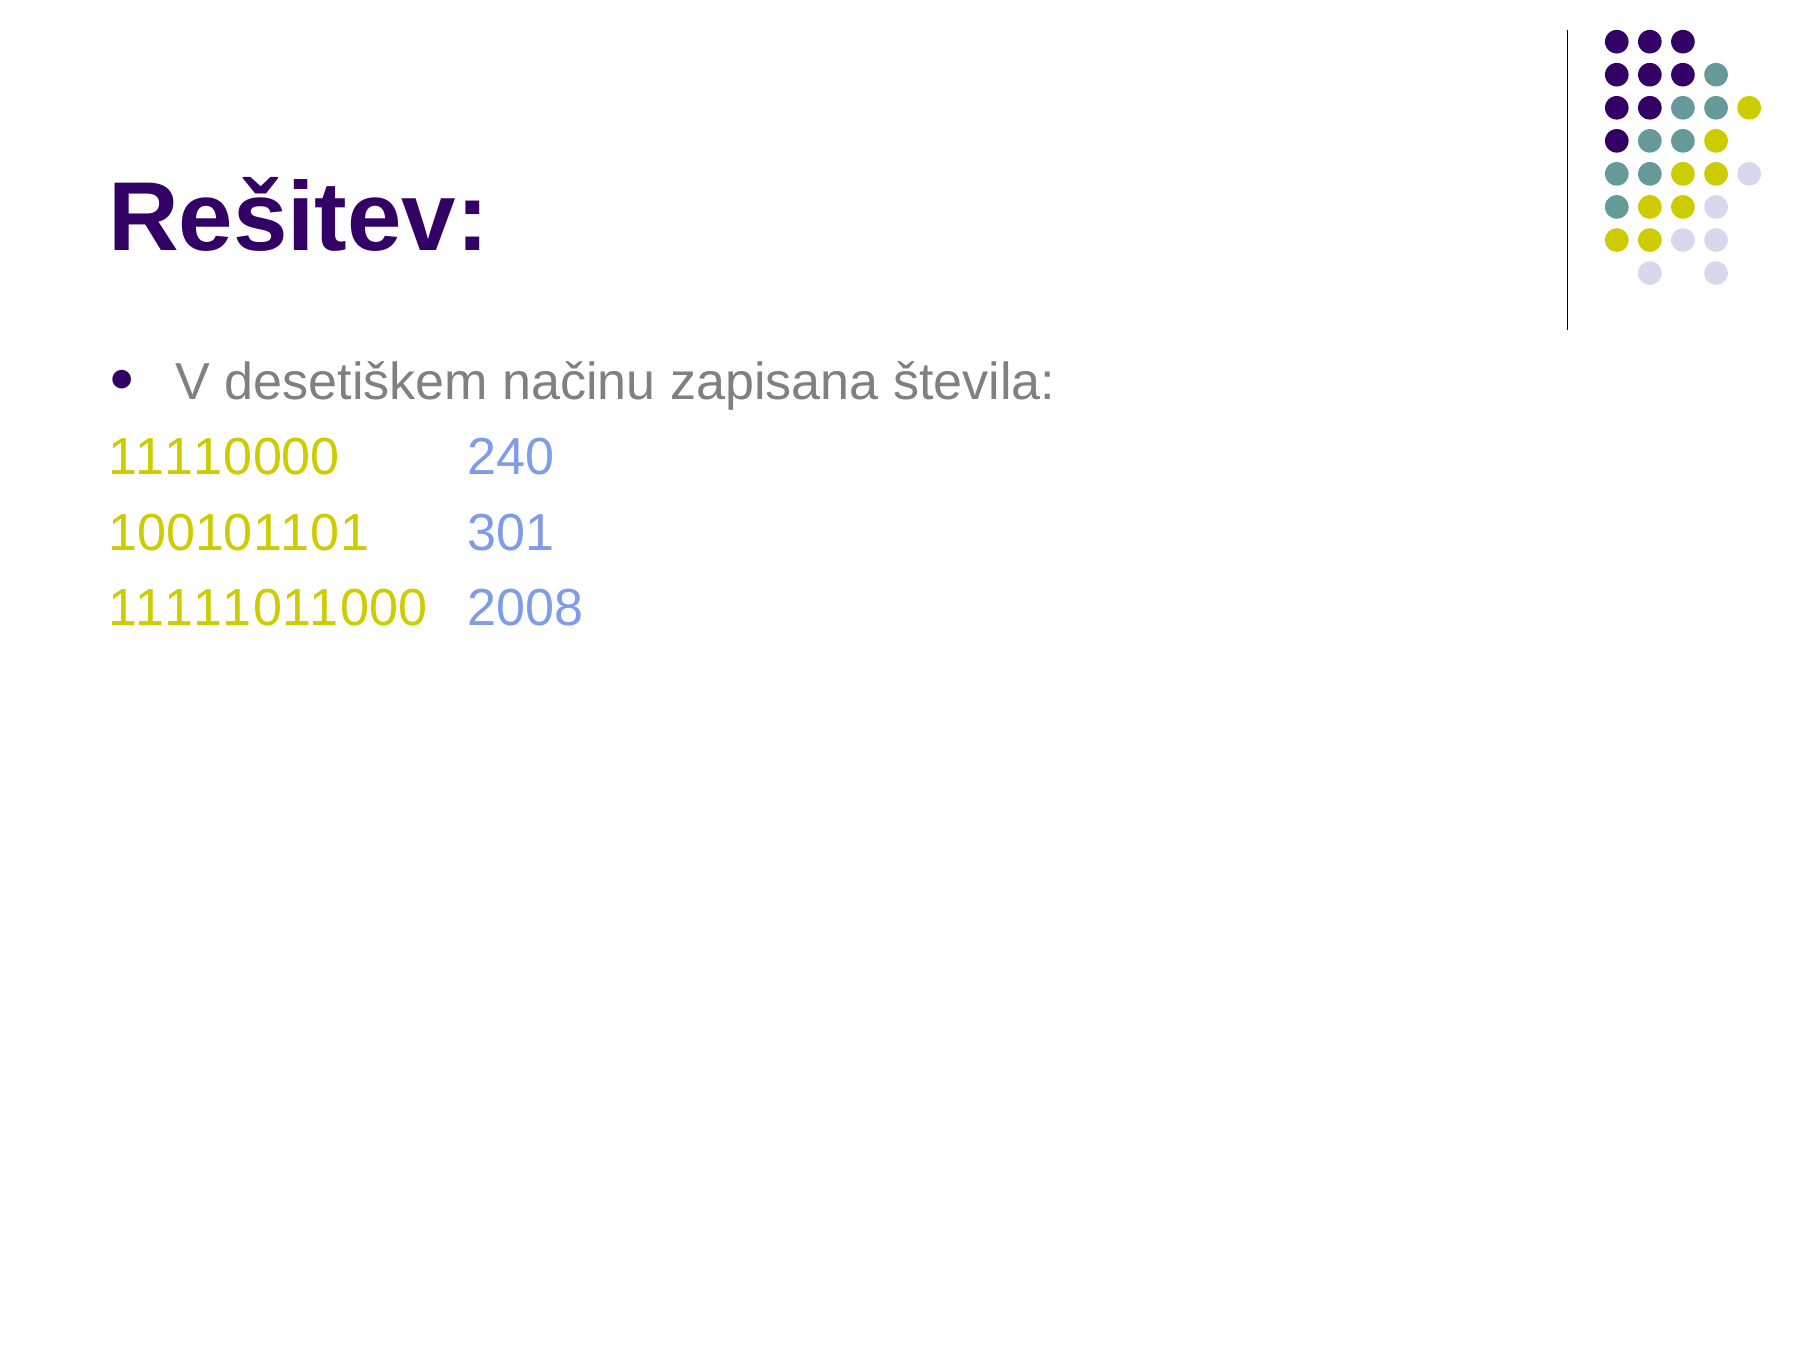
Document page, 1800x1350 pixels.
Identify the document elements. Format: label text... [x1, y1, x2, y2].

list V desetiškem načinu zapisana števila: 11110000 240 100101101 301 11111011000 2008 [90, 338, 1710, 1207]
title Rešitev: [90, 23, 1576, 280]
